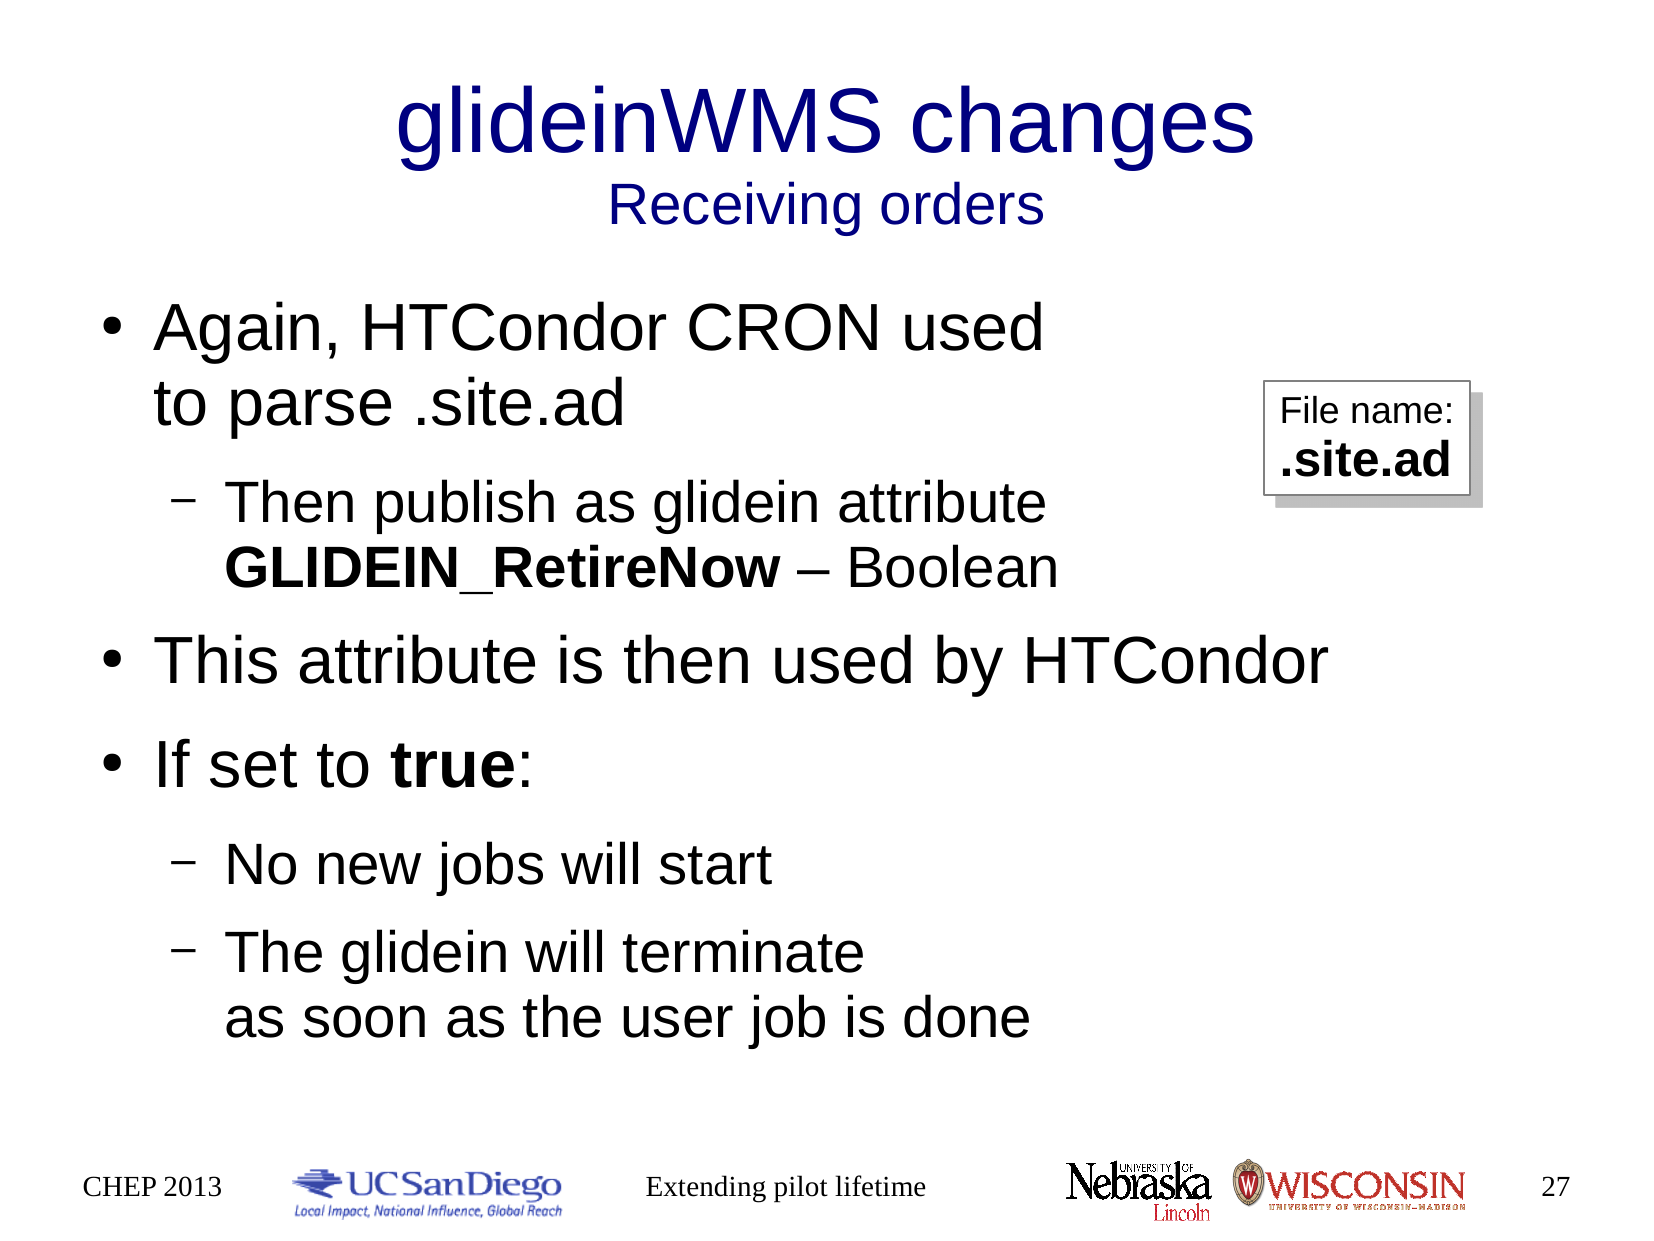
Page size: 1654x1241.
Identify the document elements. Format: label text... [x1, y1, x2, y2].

picture [292, 1169, 563, 1220]
text_box File name: .site.ad [1264, 381, 1471, 496]
picture [1232, 1158, 1465, 1210]
list Again, HTCondor CRON used to parse .site.ad Then publish as glidein attribute GLIDEIN_RetireNow – Boolean This attribute is then used by HTCondor If set to true: No new jobs will start The glidein will terminate as soon as the user job is done [82, 290, 1538, 1156]
title glideinWMS changes Receiving orders [82, 49, 1571, 257]
picture [1066, 1160, 1212, 1221]
